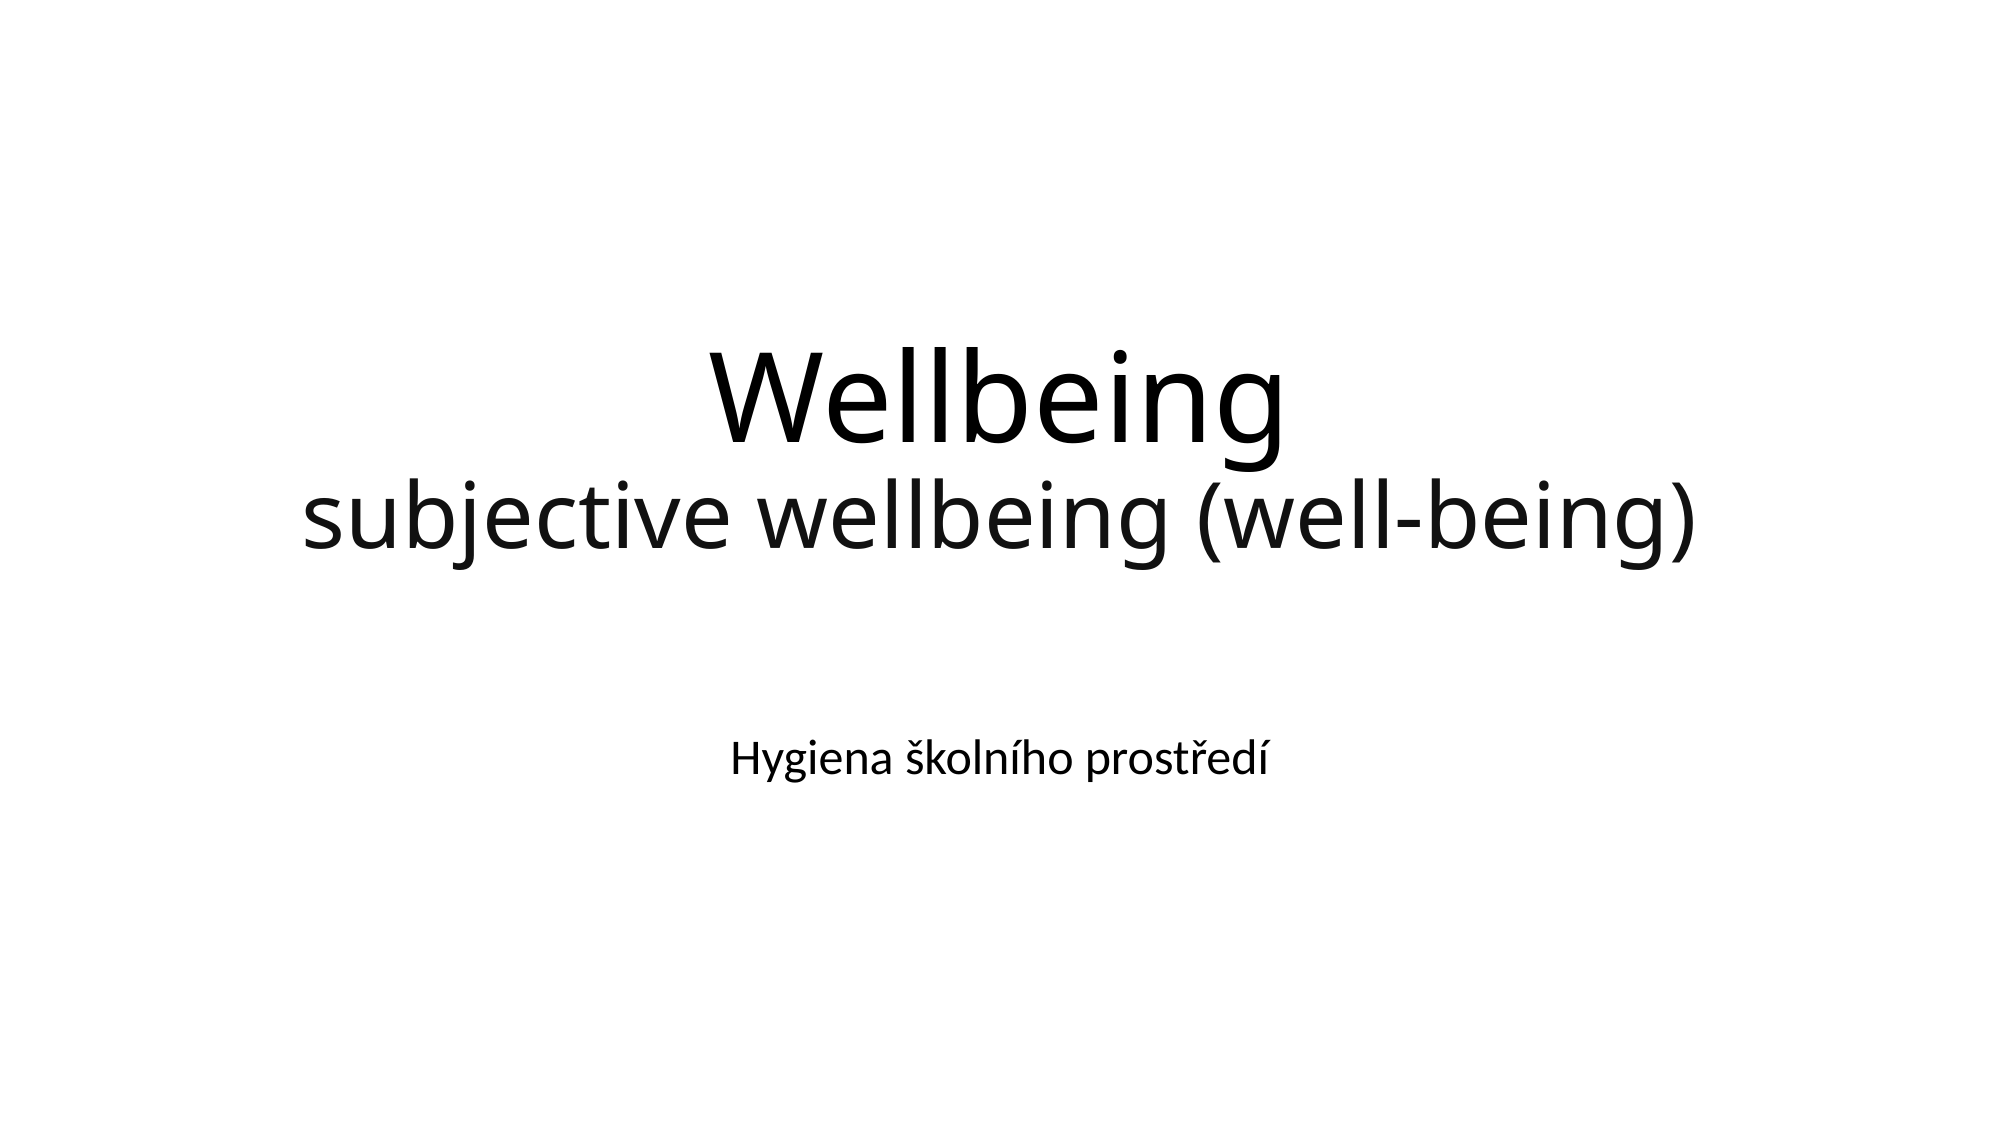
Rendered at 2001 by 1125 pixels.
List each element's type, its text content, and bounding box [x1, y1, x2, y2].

subtitle Hygiena školního prostředí [249, 723, 1750, 863]
title Wellbeing subjective wellbeing (well-being) [249, 184, 1750, 576]
